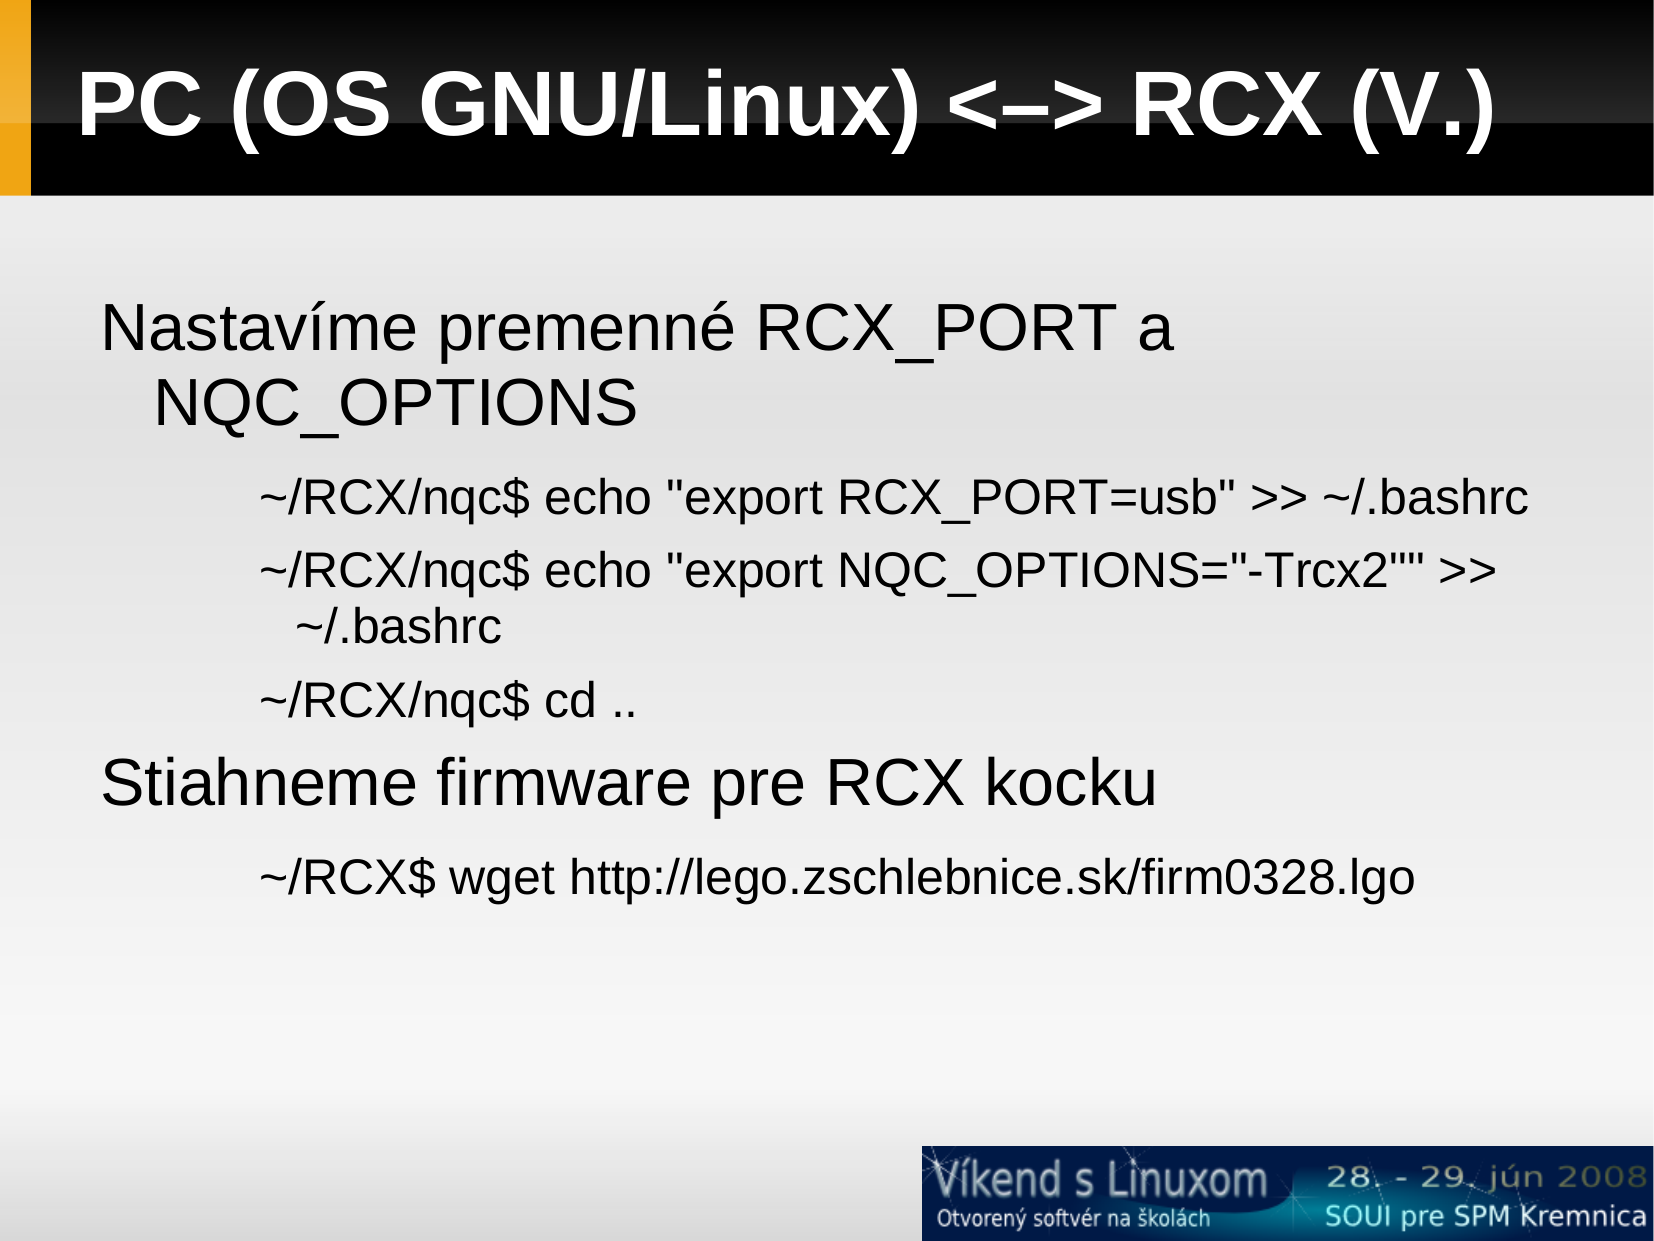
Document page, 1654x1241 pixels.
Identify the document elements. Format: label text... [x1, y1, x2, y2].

list Nastavíme premenné RCX_PORT a NQC_OPTIONS ~/RCX/nqc$ echo "export RCX_PORT=usb" >> ~/.bashrc ~/RCX/nqc$ echo "export NQC_OPTIONS="-Trcx2"" >> ~/.bashrc ~/RCX/nqc$ cd .. Stiahneme firmware pre RCX kocku ~/RCX$ wget http://lego.zschlebnice.sk/firm0328.lgo [82, 290, 1571, 1109]
title PC (OS GNU/Linux) <–> RCX (V.) [76, 0, 1565, 208]
picture [0, 0, 1654, 1241]
